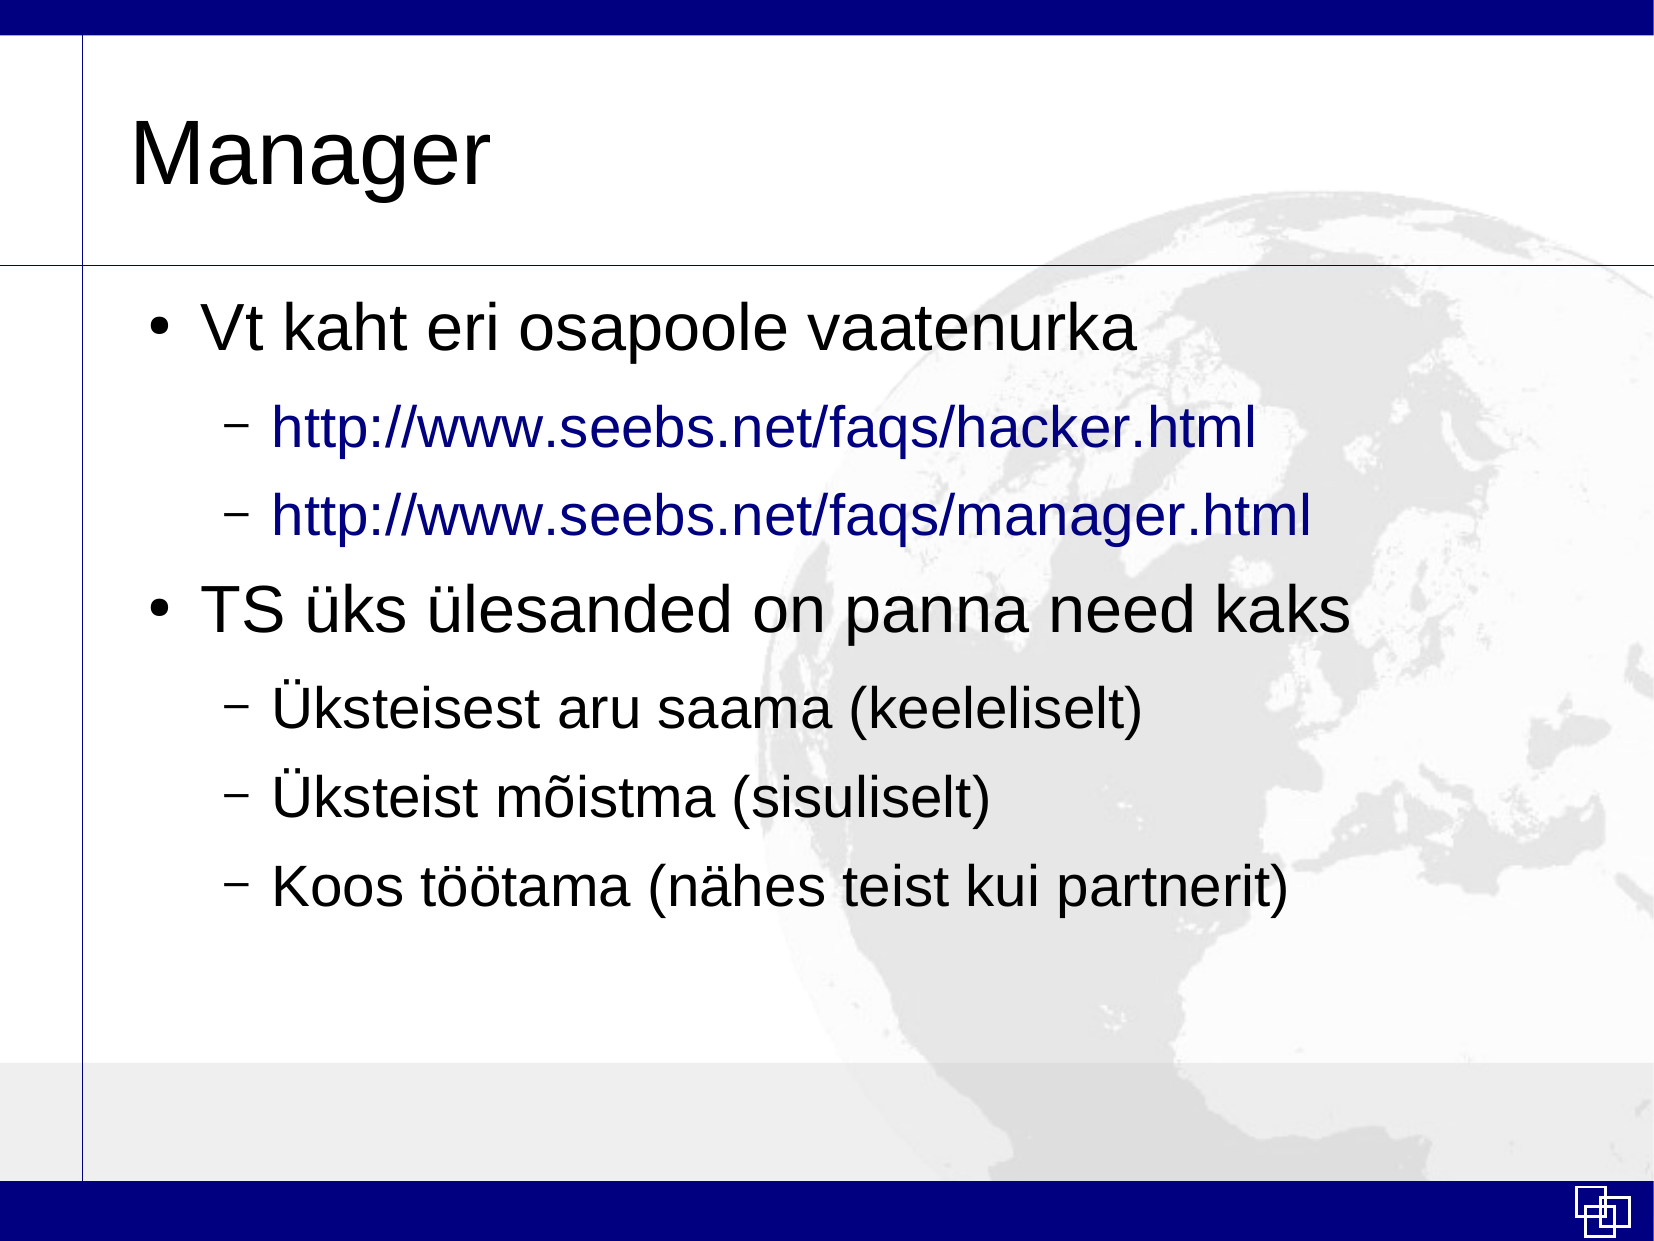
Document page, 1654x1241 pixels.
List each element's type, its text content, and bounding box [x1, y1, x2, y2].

title Manager [129, 49, 1619, 257]
list Vt kaht eri osapoole vaatenurka http://www.seebs.net/faqs/hacker.html http://www.seebs.net/faqs/manager.html TS üks ülesanded on panna need kaks Üksteisest aru saama (keeleliselt) Üksteist mõistma (sisuliselt) Koos töötama (nähes teist kui partnerit) [129, 290, 1619, 1109]
